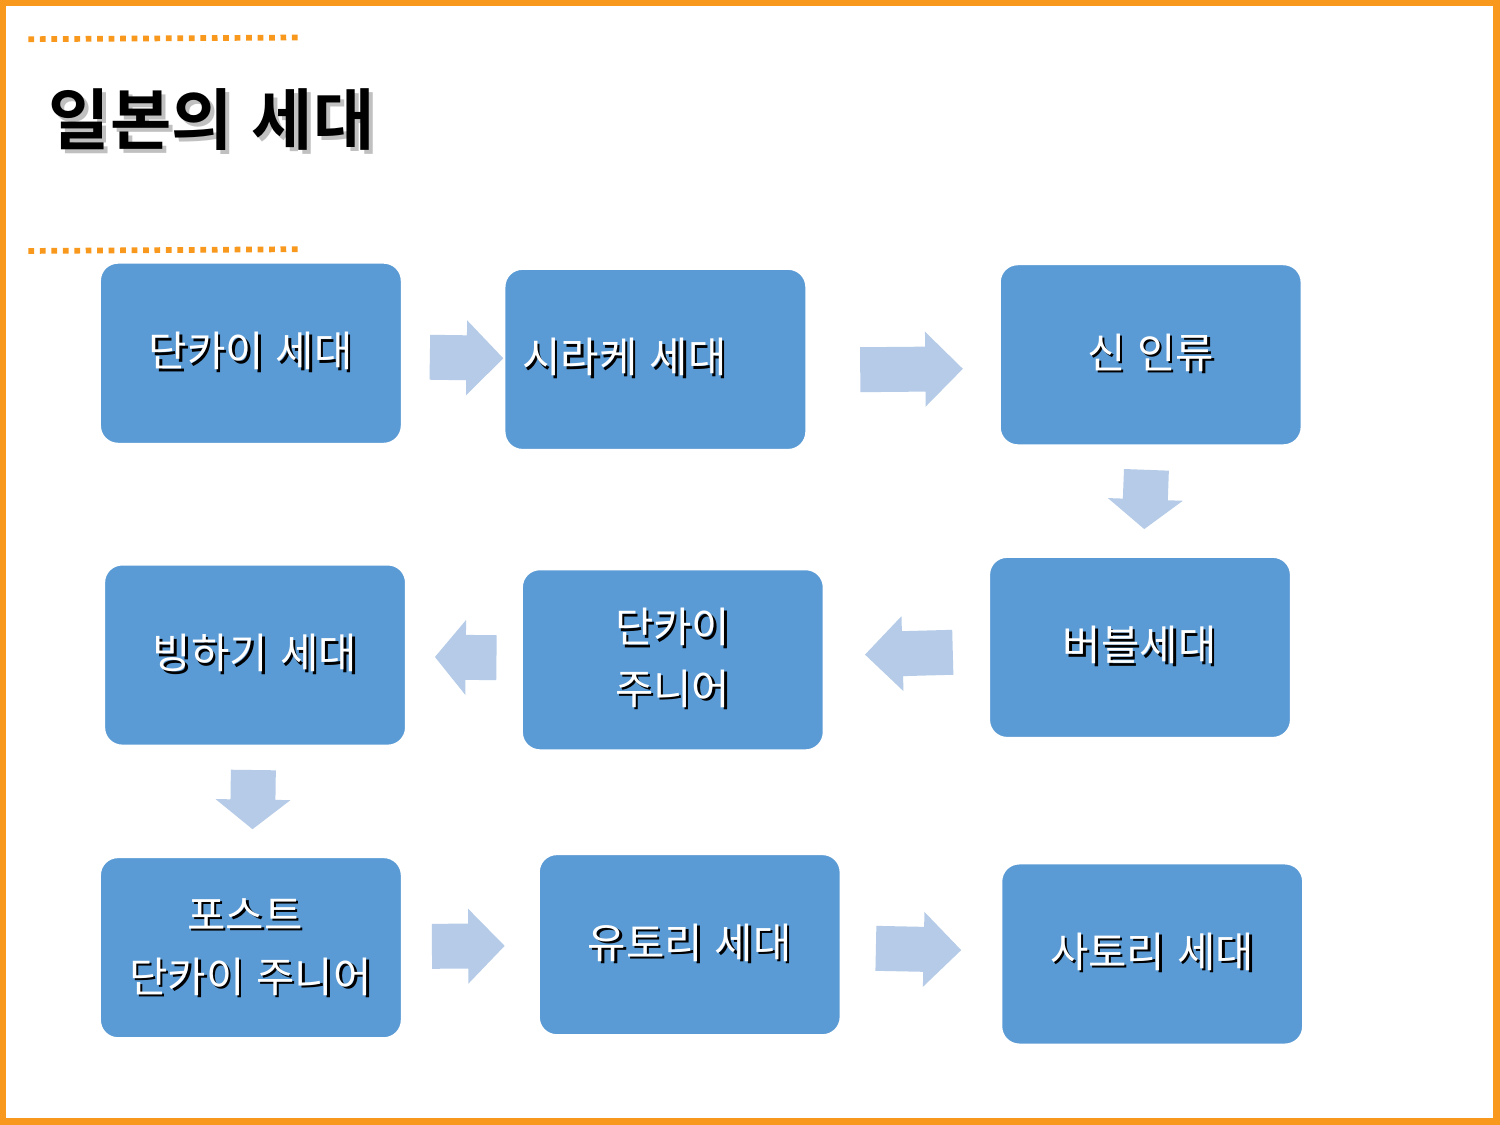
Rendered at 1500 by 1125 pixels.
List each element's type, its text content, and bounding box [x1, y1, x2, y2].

text_box [1107, 469, 1183, 530]
text_box 버블세대 [989, 556, 1291, 738]
text_box 포스트 단카이 주니어 [99, 857, 402, 1039]
text_box 유토리 세대 [538, 854, 841, 1036]
text_box [875, 911, 962, 987]
text_box [860, 331, 963, 407]
text_box 일본의 세대 [33, 79, 425, 214]
text_box [215, 769, 291, 830]
text_box 사토리 세대 [1001, 863, 1304, 1045]
text_box [431, 908, 505, 984]
text_box 단카이 세대 [99, 262, 402, 444]
text_box [865, 616, 954, 692]
text_box 단카이 주니어 [521, 569, 824, 751]
text_box 빙하기 세대 [104, 564, 407, 746]
text_box 신 인류 [999, 264, 1302, 446]
text_box [429, 320, 504, 396]
text_box 시라케 세대 [504, 268, 807, 450]
text_box [434, 619, 497, 695]
